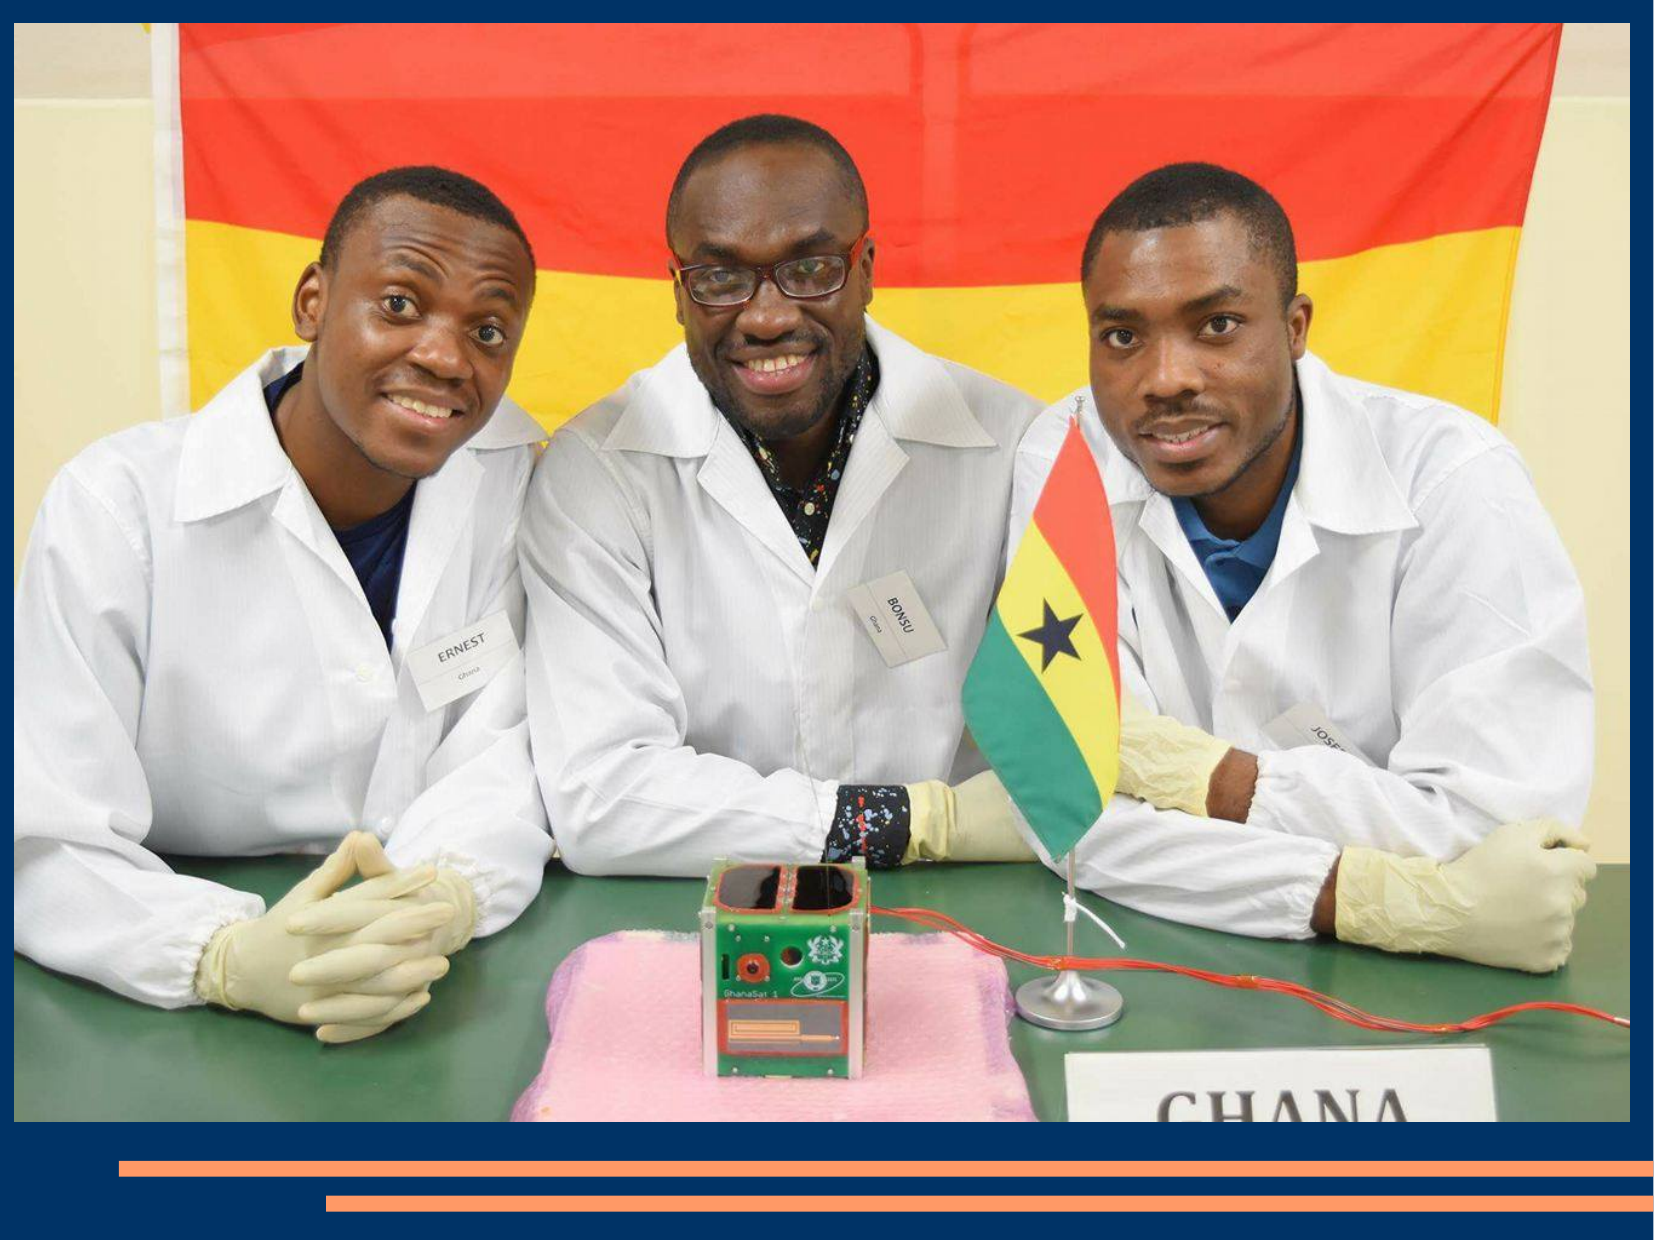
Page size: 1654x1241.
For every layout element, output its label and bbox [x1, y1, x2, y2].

picture [14, 23, 1630, 1123]
